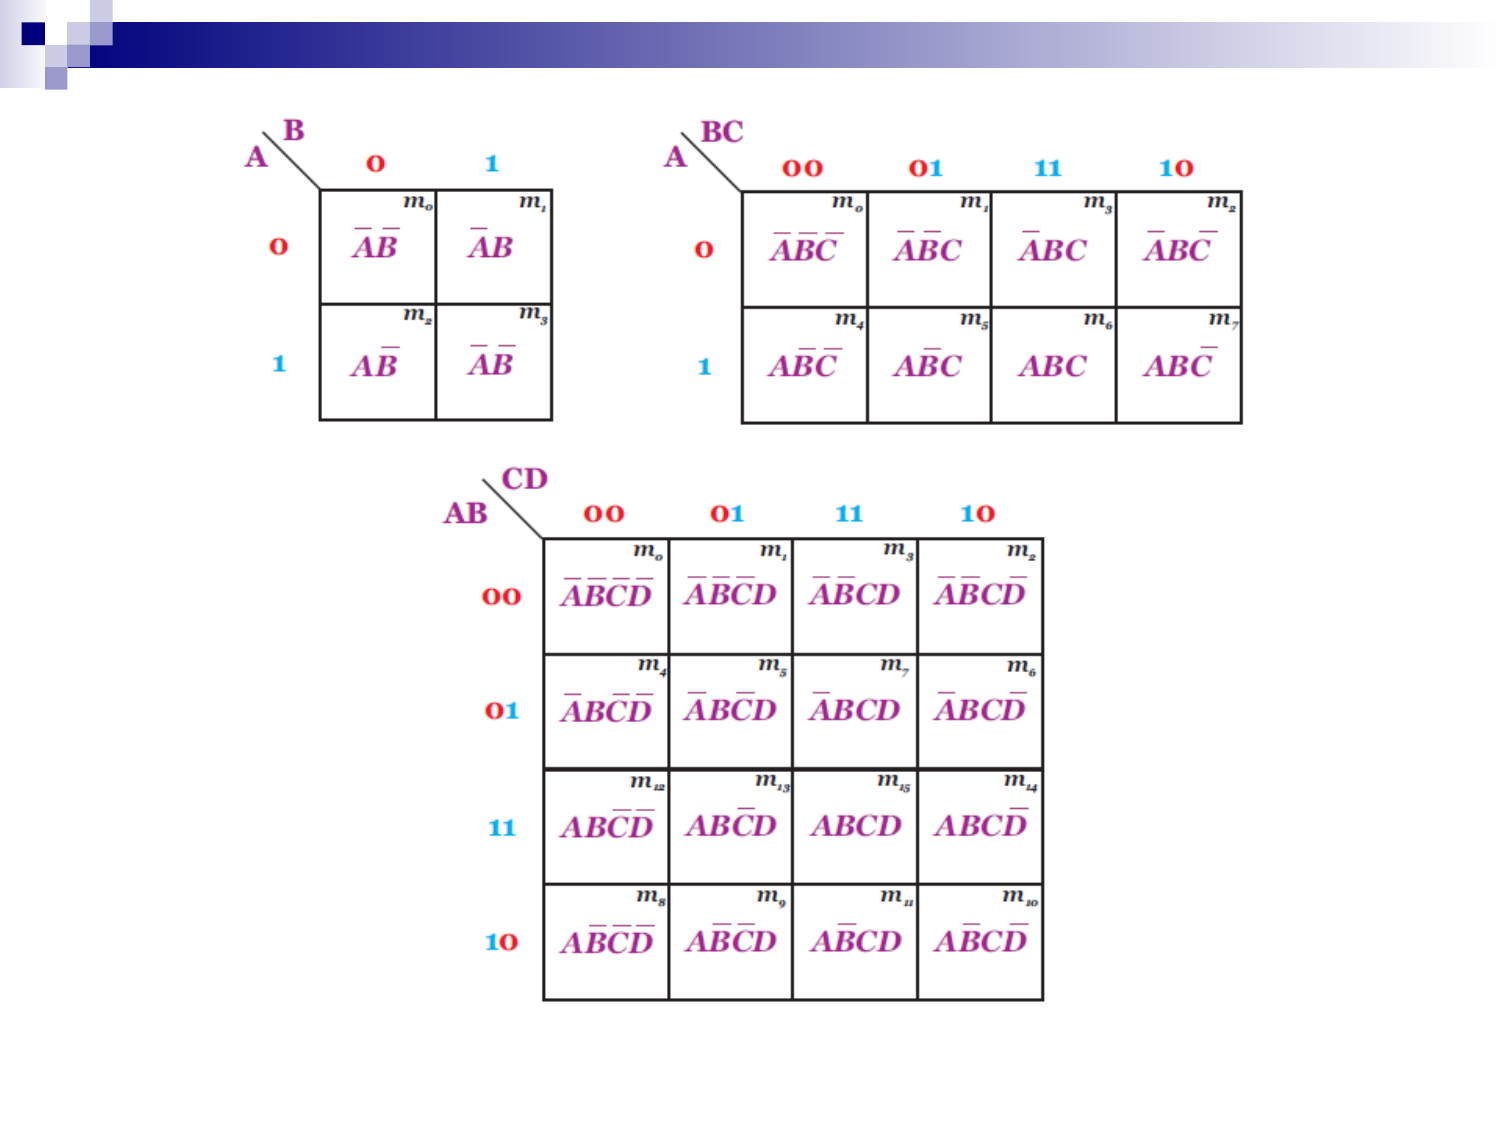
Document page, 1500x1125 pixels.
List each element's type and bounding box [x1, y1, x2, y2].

picture [225, 106, 1276, 1019]
